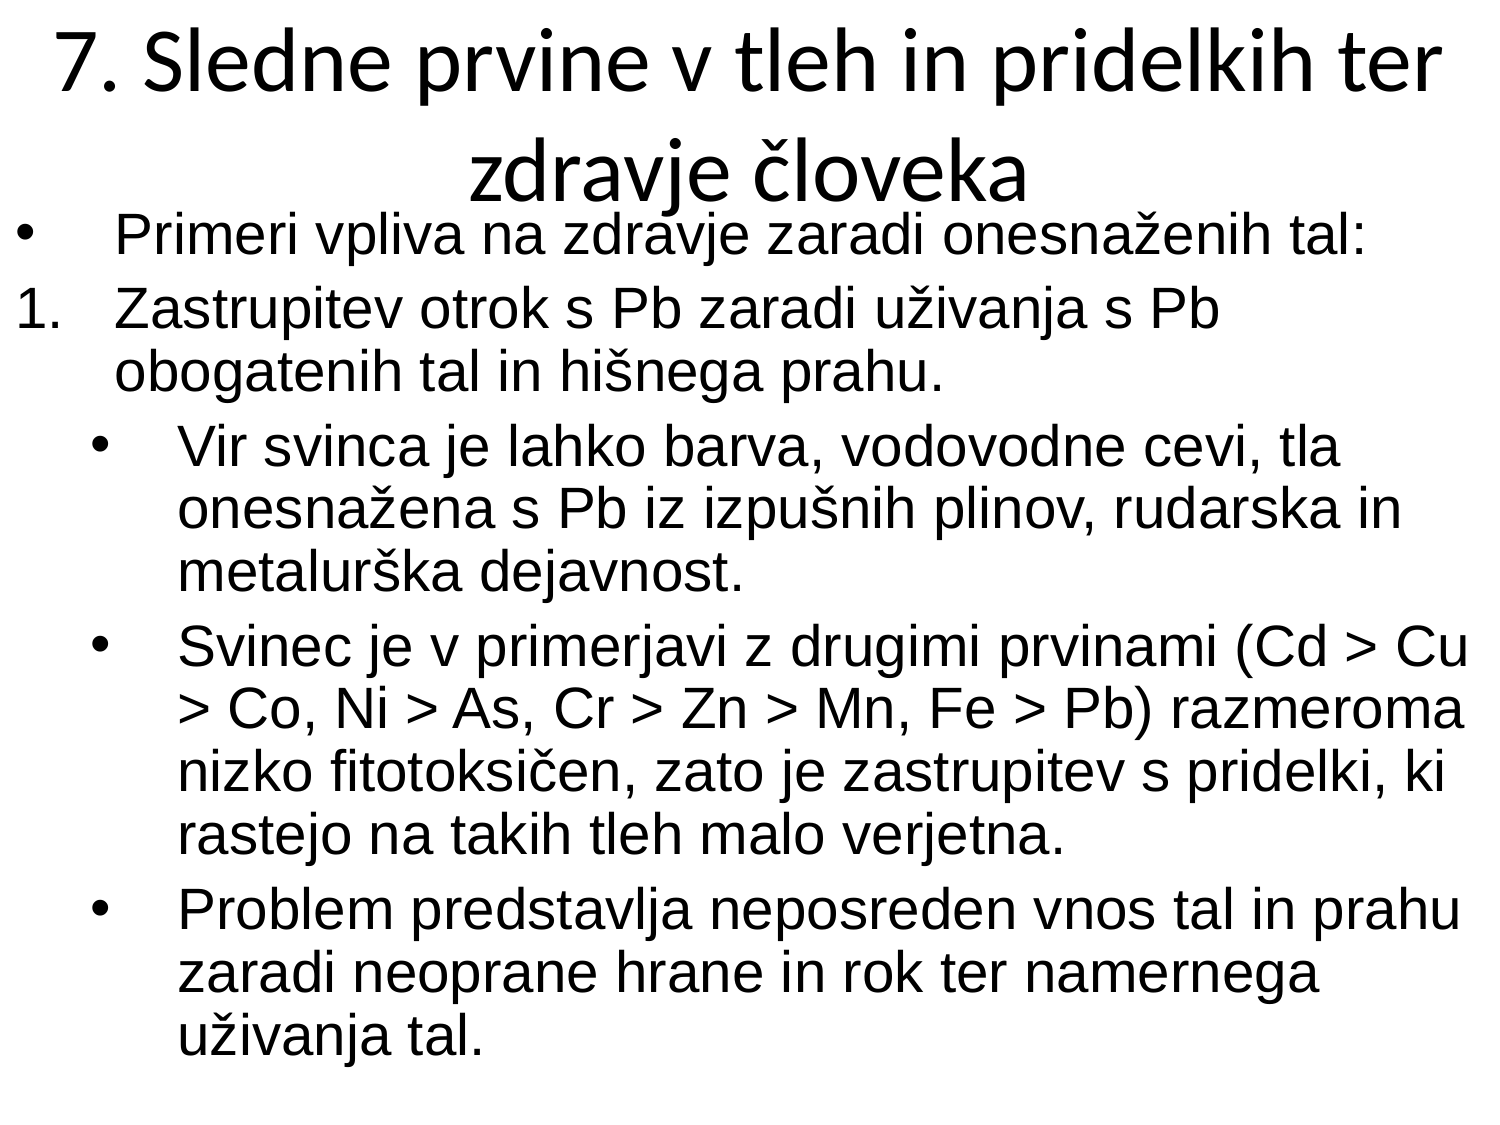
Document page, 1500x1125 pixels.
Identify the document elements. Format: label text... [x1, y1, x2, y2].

list Primeri vpliva na zdravje zaradi onesnaženih tal: Zastrupitev otrok s Pb zaradi uživanja s Pb obogatenih tal in hišnega prahu. Vir svinca je lahko barva, vodovodne cevi, tla onesnažena s Pb iz izpušnih plinov, rudarska in metalurška dejavnost. Svinec je v primerjavi z drugimi prvinami (Cd > Cu > Co, Ni > As, Cr > Zn > Mn, Fe > Pb) razmeroma nizko fitotoksičen, zato je zastrupitev s pridelki, ki rastejo na takih tleh malo verjetna. Problem predstavlja neposreden vnos tal in prahu zaradi neoprane hrane in rok ter namernega uživanja tal. [0, 196, 1500, 1125]
title 7. Sledne prvine v tleh in pridelkih ter zdravje človeka [0, 0, 1500, 196]
